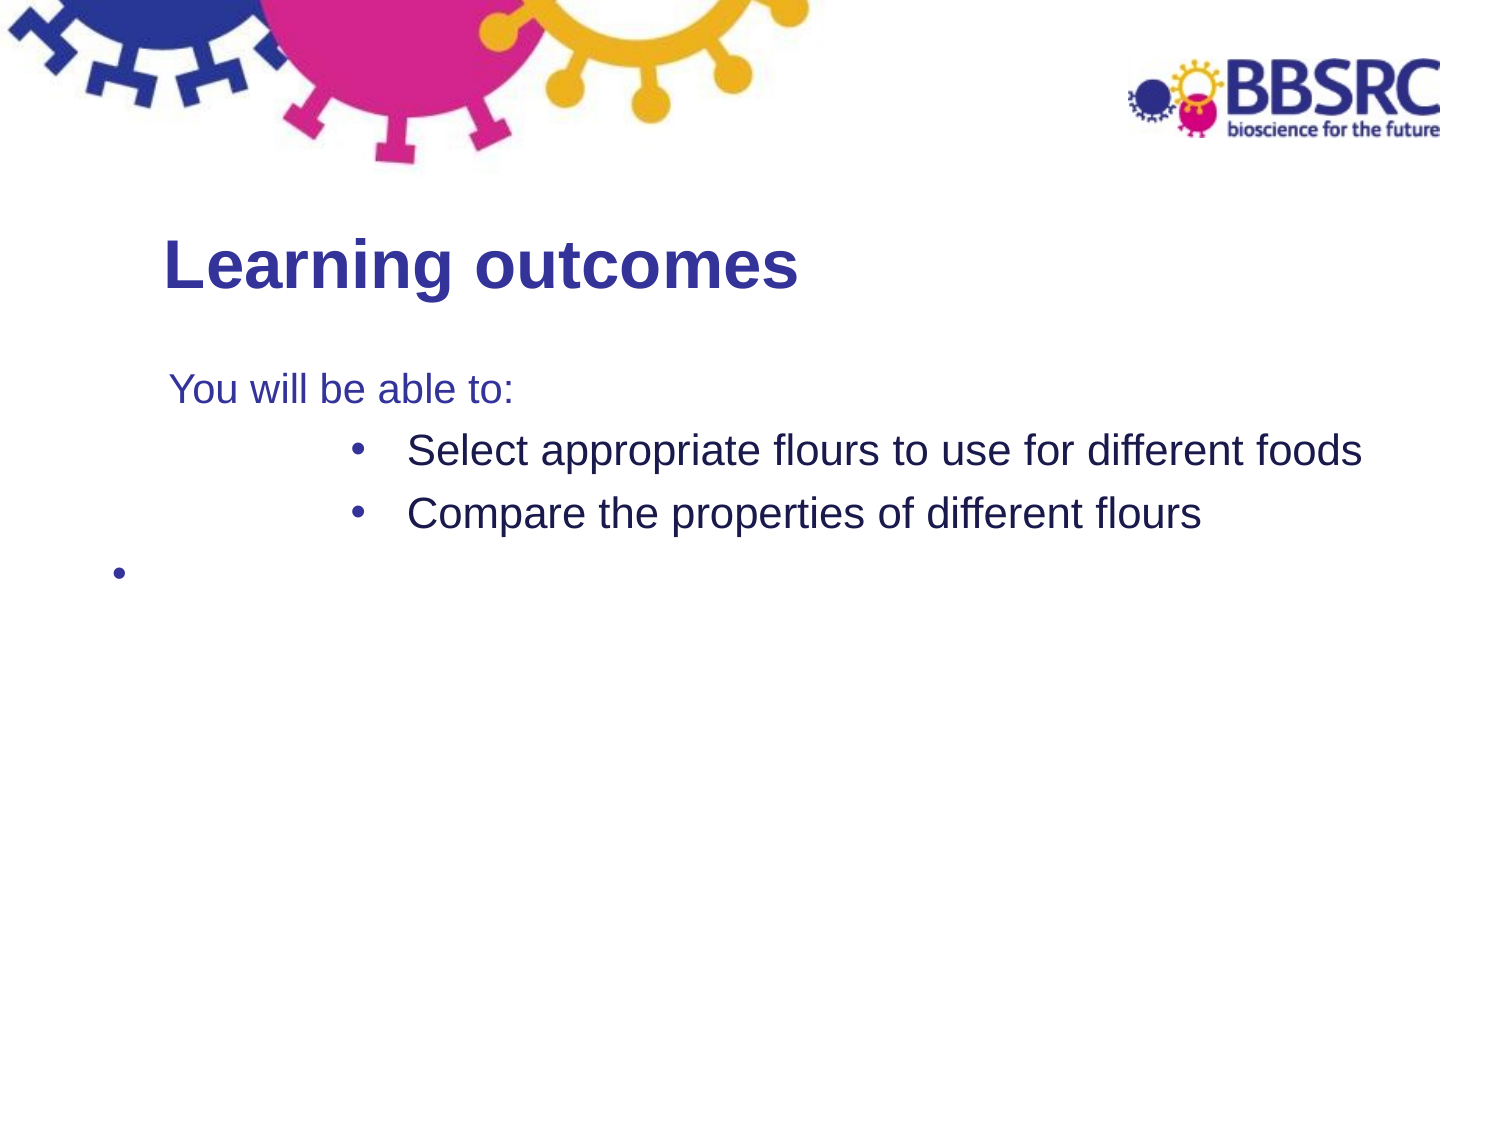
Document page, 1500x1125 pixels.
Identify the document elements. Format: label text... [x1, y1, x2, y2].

list You will be able to: Select appropriate flours to use for different foods Compare the properties of different flours [112, 361, 1412, 1047]
list Learning outcomes [112, 219, 1377, 303]
